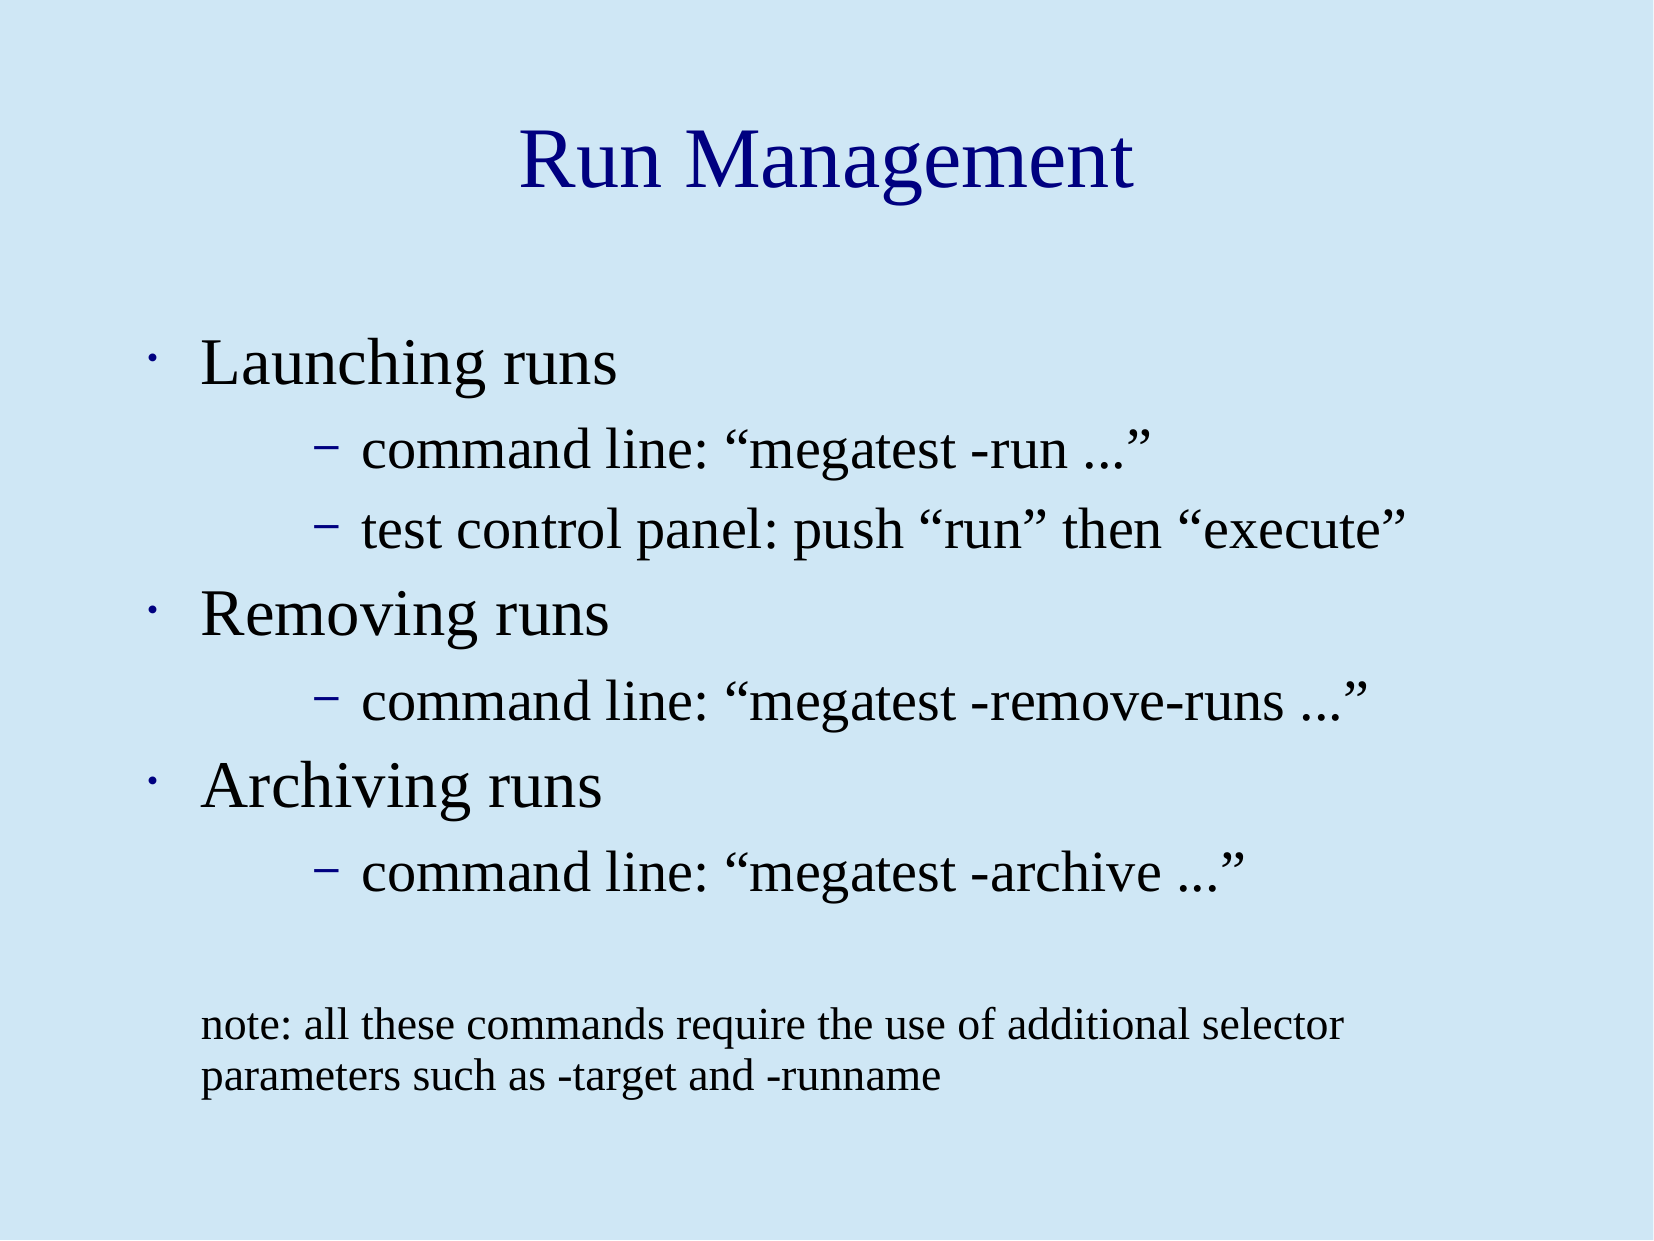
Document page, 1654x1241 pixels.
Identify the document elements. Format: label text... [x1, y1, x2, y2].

list Launching runs command line: “megatest -run ...” test control panel: push “run” then “execute” Removing runs command line: “megatest -remove-runs ...” Archiving runs command line: “megatest -archive ...” note: all these commands require the use of additional selector parameters such as -target and -runname [129, 324, 1489, 1178]
title Run Management [82, 55, 1571, 263]
